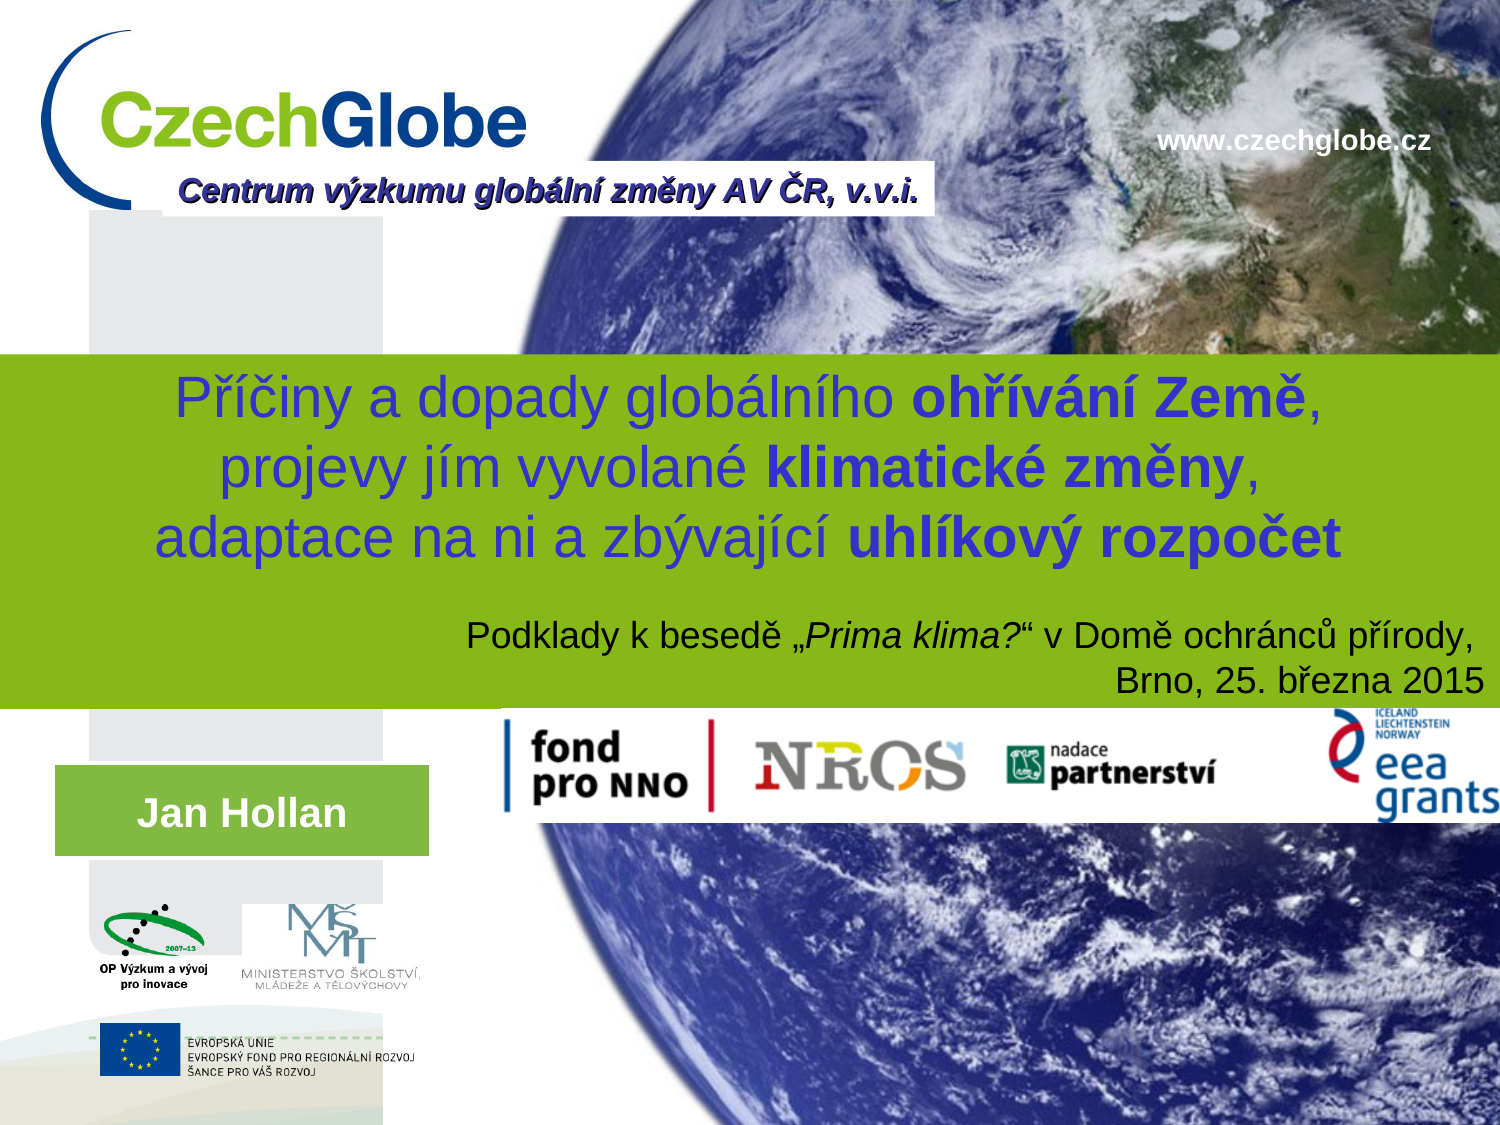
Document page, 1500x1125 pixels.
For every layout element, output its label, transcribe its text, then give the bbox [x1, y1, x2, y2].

text_box [0, 354, 1500, 709]
text_box Centrum výzkumu globální změny AV ČR, v.v.i. [162, 160, 935, 217]
text_box Jan Hollan [53, 763, 431, 858]
title Příčiny a dopady globálního ohřívání Země, projevy jím vyvolané klimatické změny, adaptace na ni a zbývající uhlíkový rozpočet [111, 343, 1387, 585]
picture [0, 0, 1500, 354]
picture [0, 708, 1500, 1125]
text_box www.czechglobe.cz [971, 113, 1447, 192]
text_box Podklady k besedě „Prima klima?“ v Domě ochránců přírody, Brno, 25. března 2015 [287, 603, 1500, 709]
